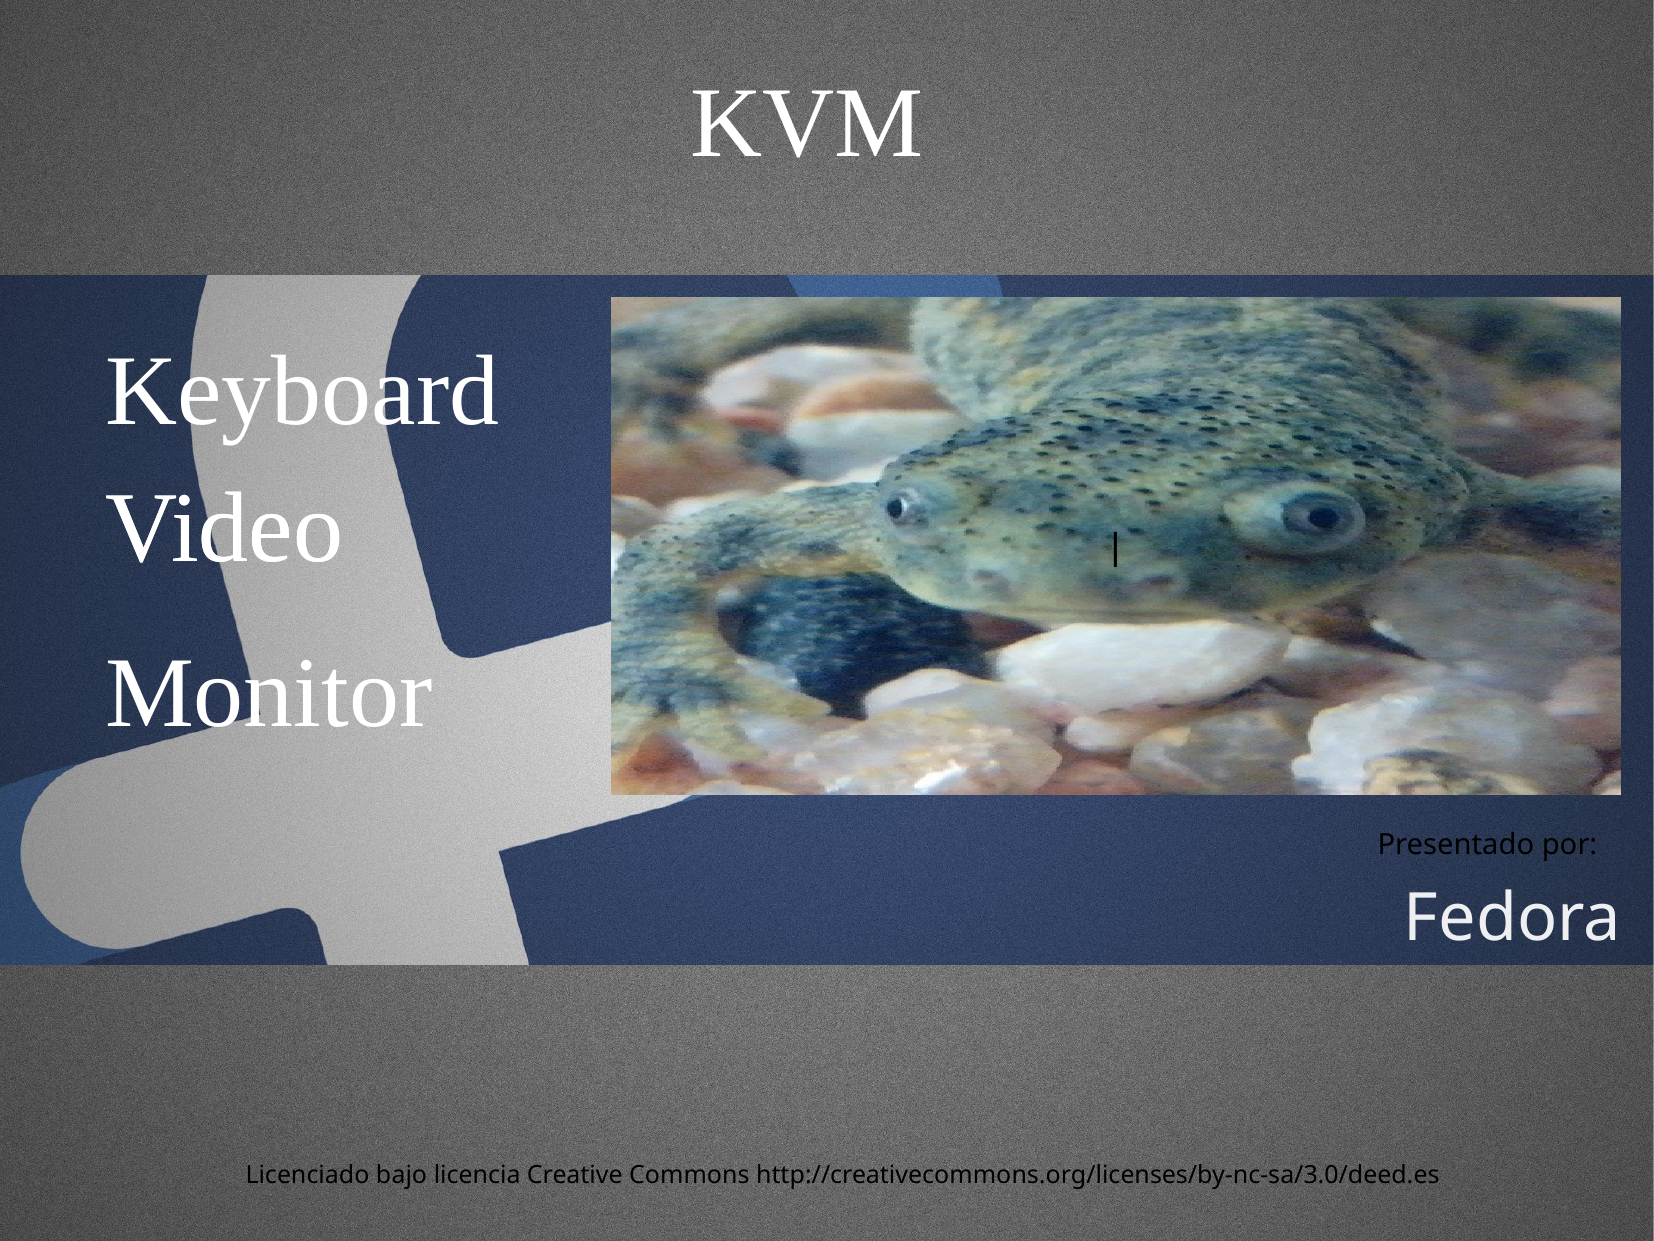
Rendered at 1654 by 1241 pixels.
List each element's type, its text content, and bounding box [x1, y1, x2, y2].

text_box Presentado por: [797, 796, 1613, 855]
picture [0, 0, 1654, 1241]
title Keyboard [105, 327, 586, 450]
title Monitor [105, 628, 586, 751]
title Video [105, 464, 586, 587]
text_box Licenciado bajo licencia Creative Commons http://creativecommons.org/licenses/by-nc-sa/3.0/deed.es [74, 1126, 1613, 1197]
text_box KVM [690, 61, 961, 182]
text_box Fedora [688, 870, 1654, 963]
